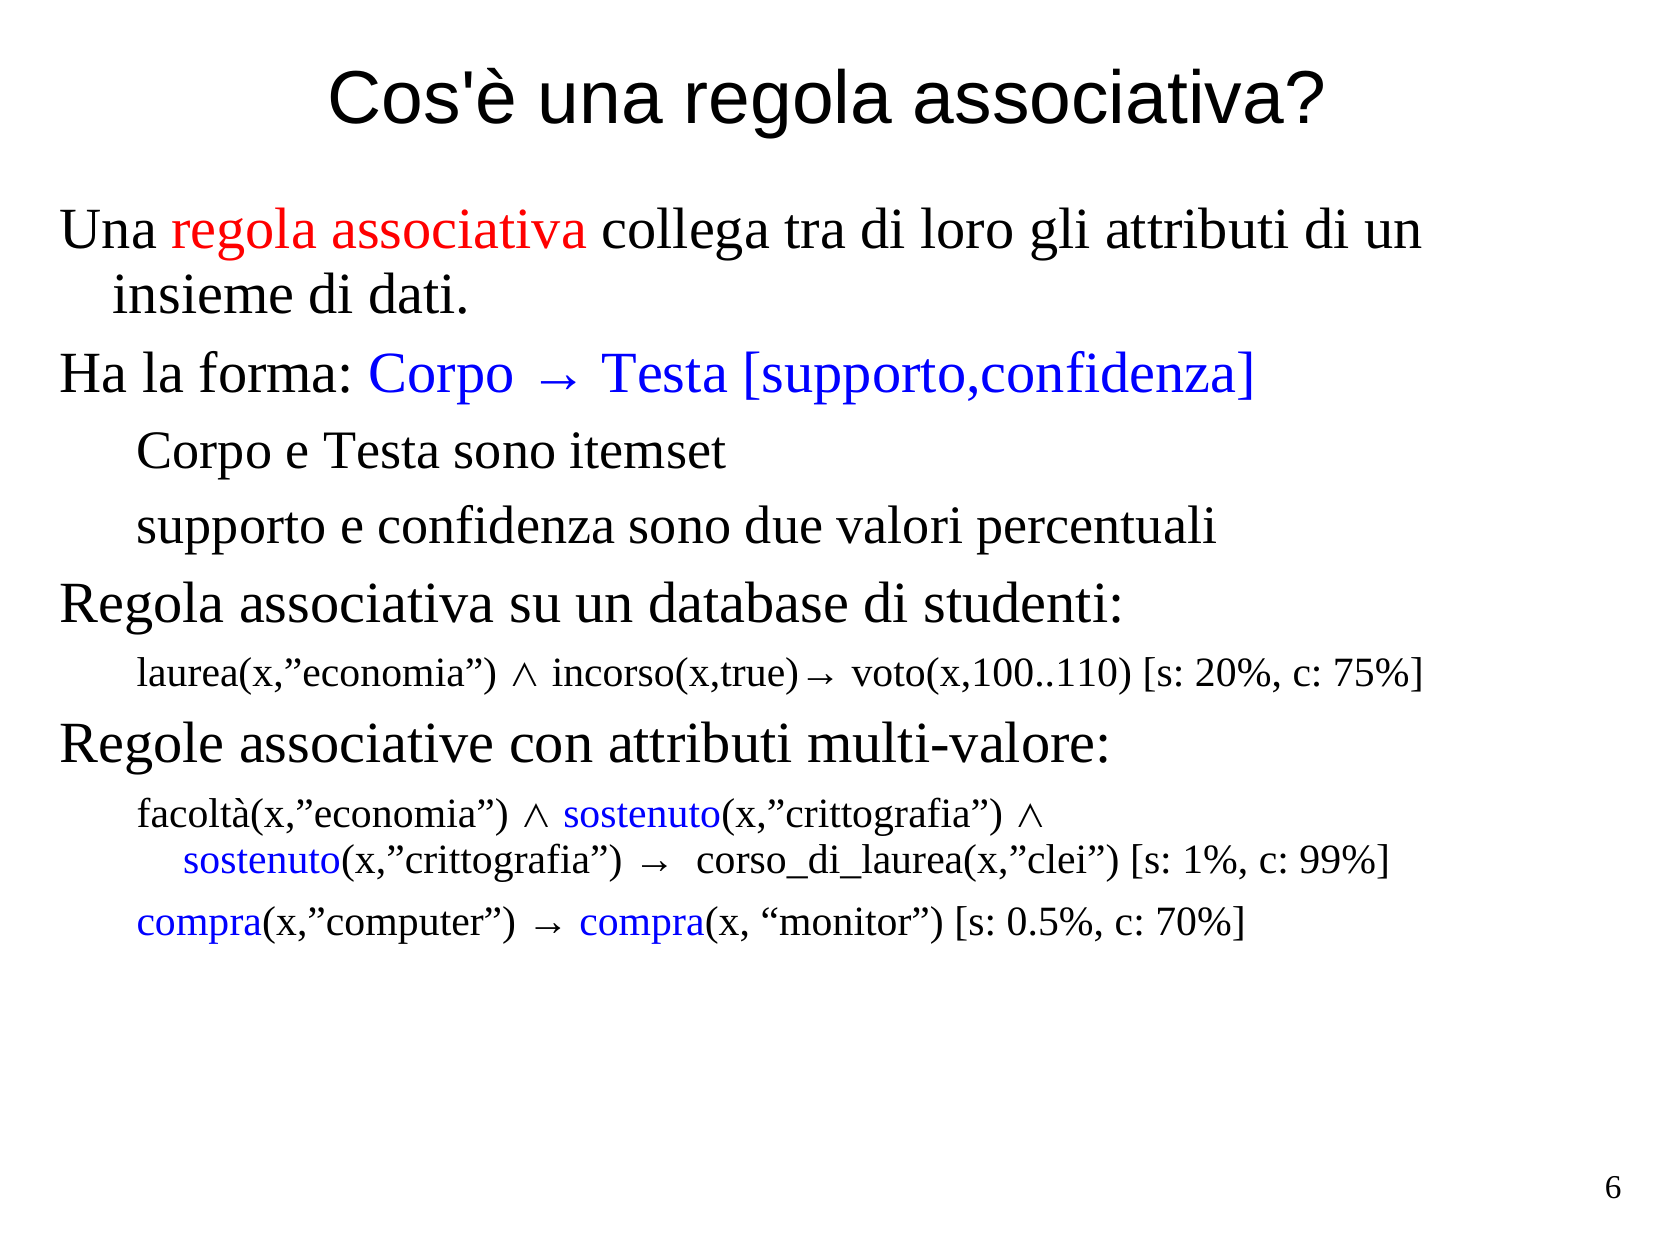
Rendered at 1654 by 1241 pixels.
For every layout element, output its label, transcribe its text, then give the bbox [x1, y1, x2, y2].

list Una regola associativa collega tra di loro gli attributi di un insieme di dati. Ha la forma: Corpo → Testa [supporto,confidenza] Corpo e Testa sono itemset supporto e confidenza sono due valori percentuali Regola associativa su un database di studenti: laurea(x,”economia”) ∧ incorso(x,true)→ voto(x,100..110) [s: 20%, c: 75%] Regole associative con attributi multi-valore: facoltà(x,”economia”) ∧ sostenuto(x,”crittografia”) ∧ sostenuto(x,”crittografia”) → corso_di_laurea(x,”clei”) [s: 1%, c: 99%] compra(x,”computer”) → compra(x, “monitor”) [s: 0.5%, c: 70%] [42, 196, 1612, 1187]
title Cos'è una regola associativa? [37, 30, 1617, 166]
